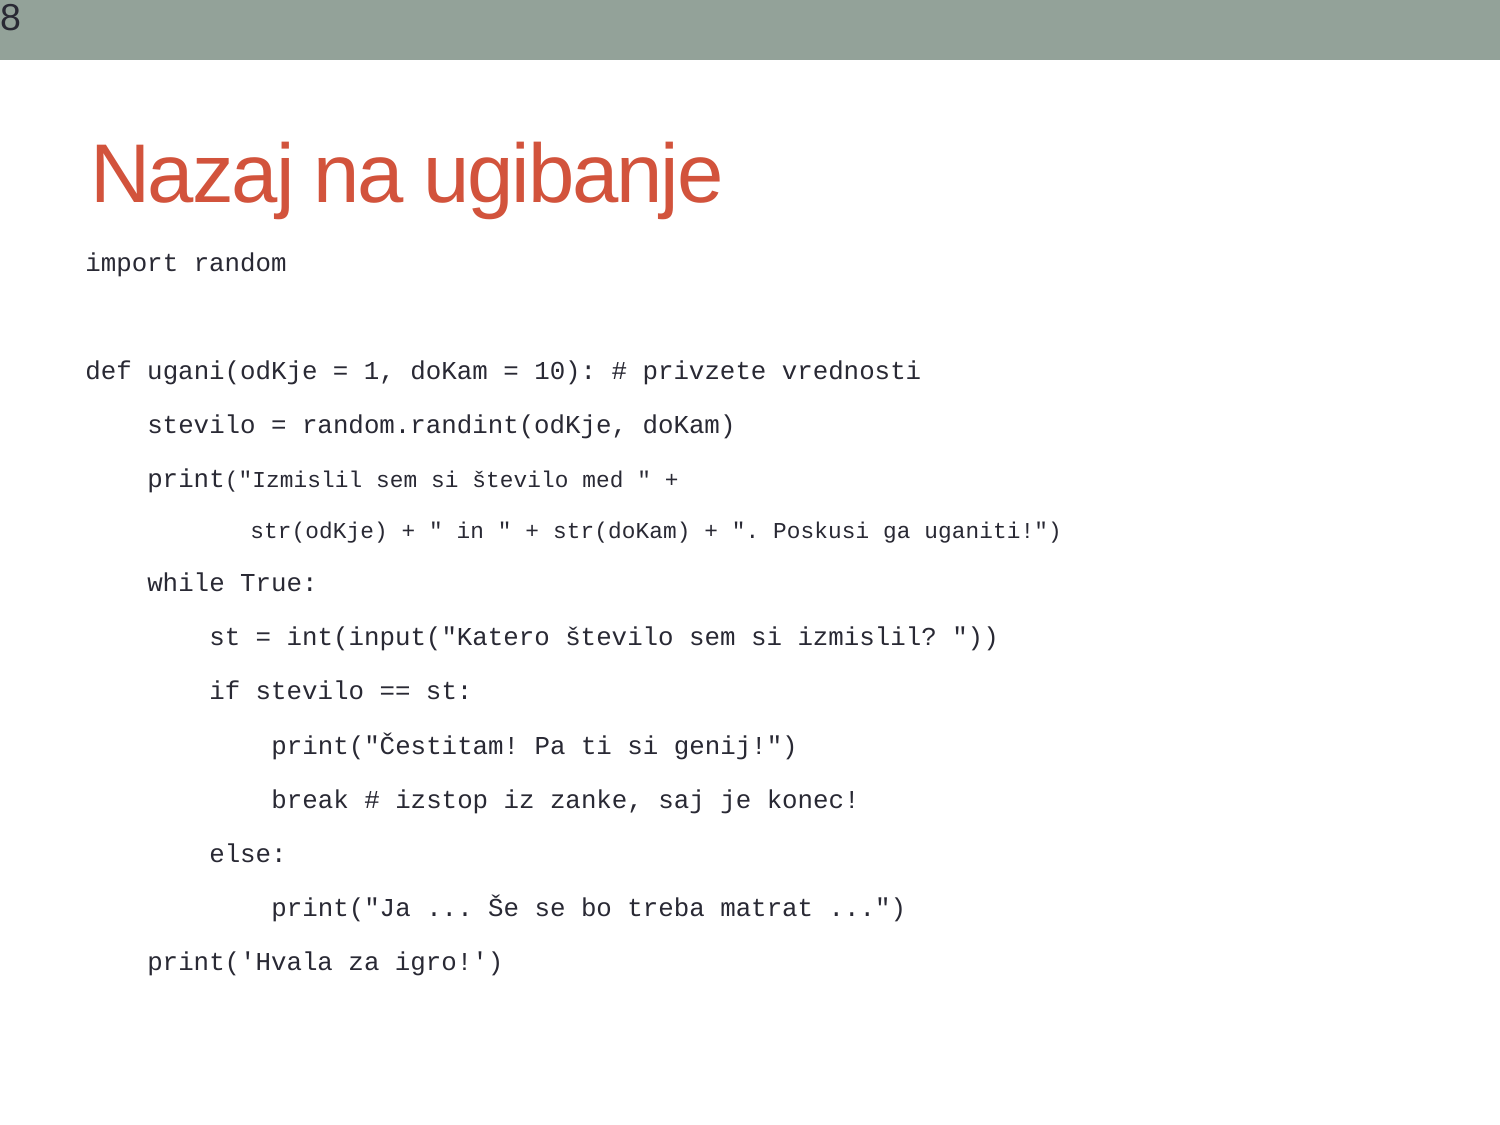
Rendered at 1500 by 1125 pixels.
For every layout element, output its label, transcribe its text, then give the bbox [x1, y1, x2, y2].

title Nazaj na ugibanje [75, 87, 1425, 237]
list import random def ugani(odKje = 1, doKam = 10): # privzete vrednosti stevilo = random.randint(odKje, doKam) print("Izmislil sem si število med " + str(odKje) + " in " + str(doKam) + ". Poskusi ga uganiti!") while True: st = int(input("Katero število sem si izmislil? ")) if stevilo == st: print("Čestitam! Pa ti si genij!") break # izstop iz zanke, saj je konec! else: print("Ja ... Še se bo treba matrat ...") print('Hvala za igro!') [70, 237, 1465, 988]
